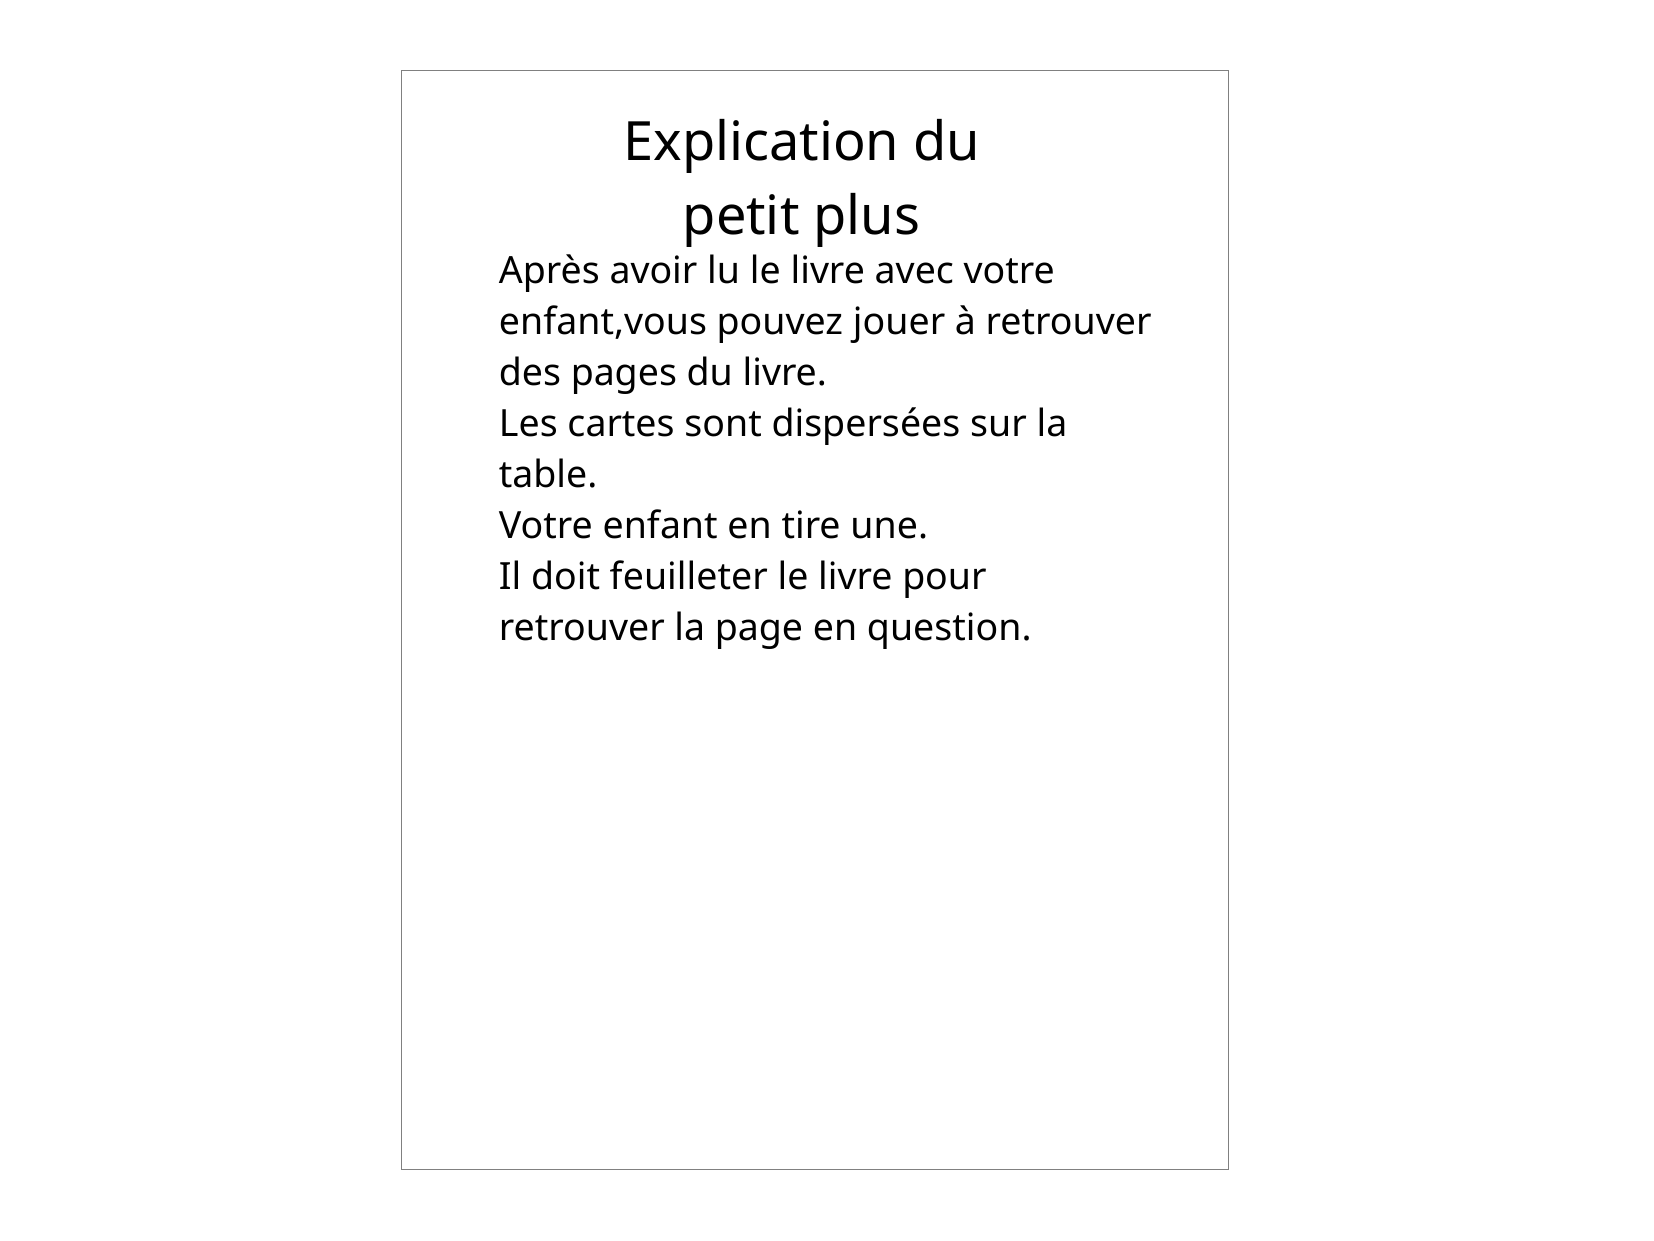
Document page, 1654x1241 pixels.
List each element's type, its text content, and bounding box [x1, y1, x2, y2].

text_box Explication du petit plus [543, 94, 1060, 213]
text_box Après avoir lu le livre avec votre enfant,vous pouvez jouer à retrouver des pages du livre. Les cartes sont dispersées sur la table. Votre enfant en tire une. Il doit feuilleter le livre pour retrouver la page en question. [484, 236, 1170, 1075]
